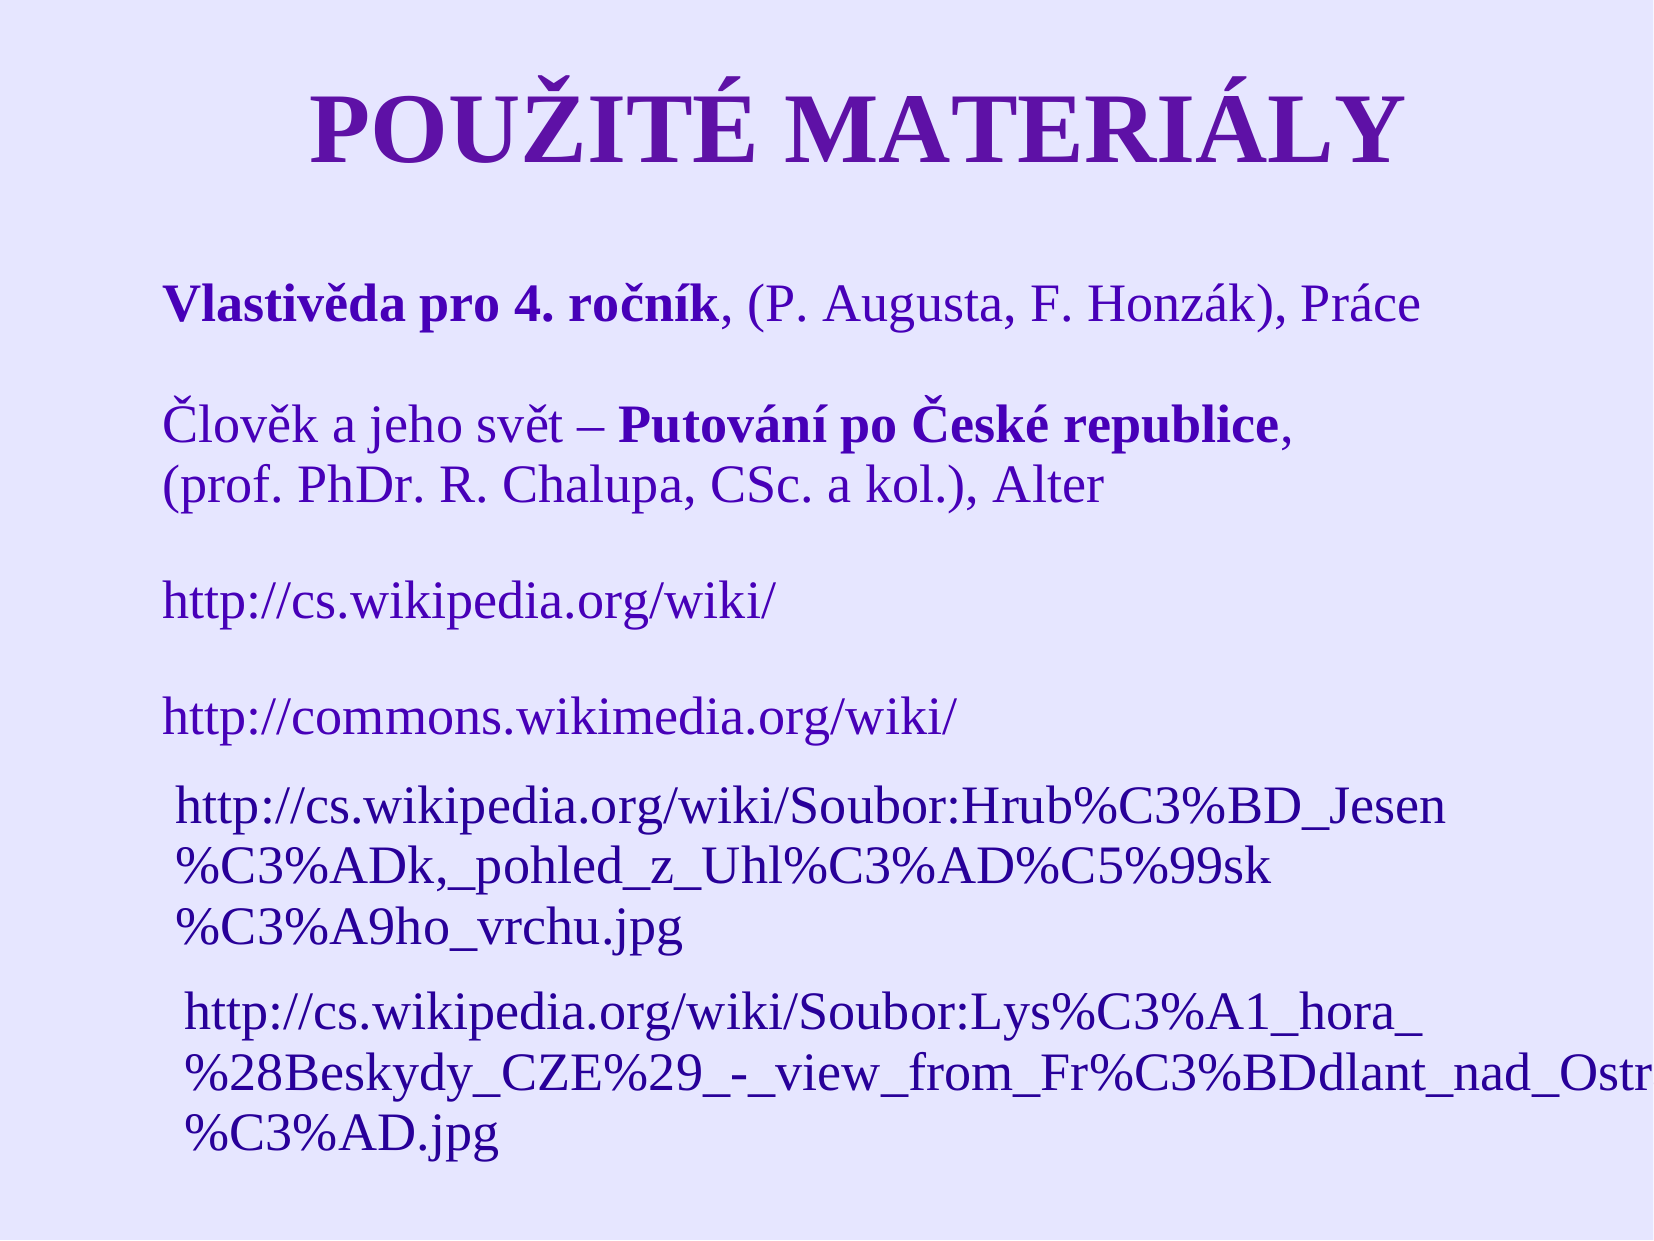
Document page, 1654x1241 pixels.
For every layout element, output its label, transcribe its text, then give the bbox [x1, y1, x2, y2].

text_box POUŽITÉ MATERIÁLY [295, 59, 1654, 265]
text_box http://cs.wikipedia.org/wiki/ [147, 563, 975, 621]
text_box http://cs.wikipedia.org/wiki/Soubor:Hrub%C3%BD_Jesen%C3%ADk,_pohled_z_Uhl%C3%AD%C5%99sk%C3%A9ho_vrchu.jpg [161, 767, 1654, 964]
text_box http://cs.wikipedia.org/wiki/Soubor:Lys%C3%A1_hora_%28Beskydy_CZE%29_-_view_from_Fr%C3%BDdlant_nad_Ostravic%C3%AD.jpg [169, 974, 1654, 1171]
text_box http://commons.wikimedia.org/wiki/ [147, 678, 1078, 755]
text_box Vlastivěda pro 4. ročník, (P. Augusta, F. Honzák), Práce Člověk a jeho svět – Putování po České republice, (prof. PhDr. R. Chalupa, CSc. a kol.), Alter [147, 265, 1654, 523]
